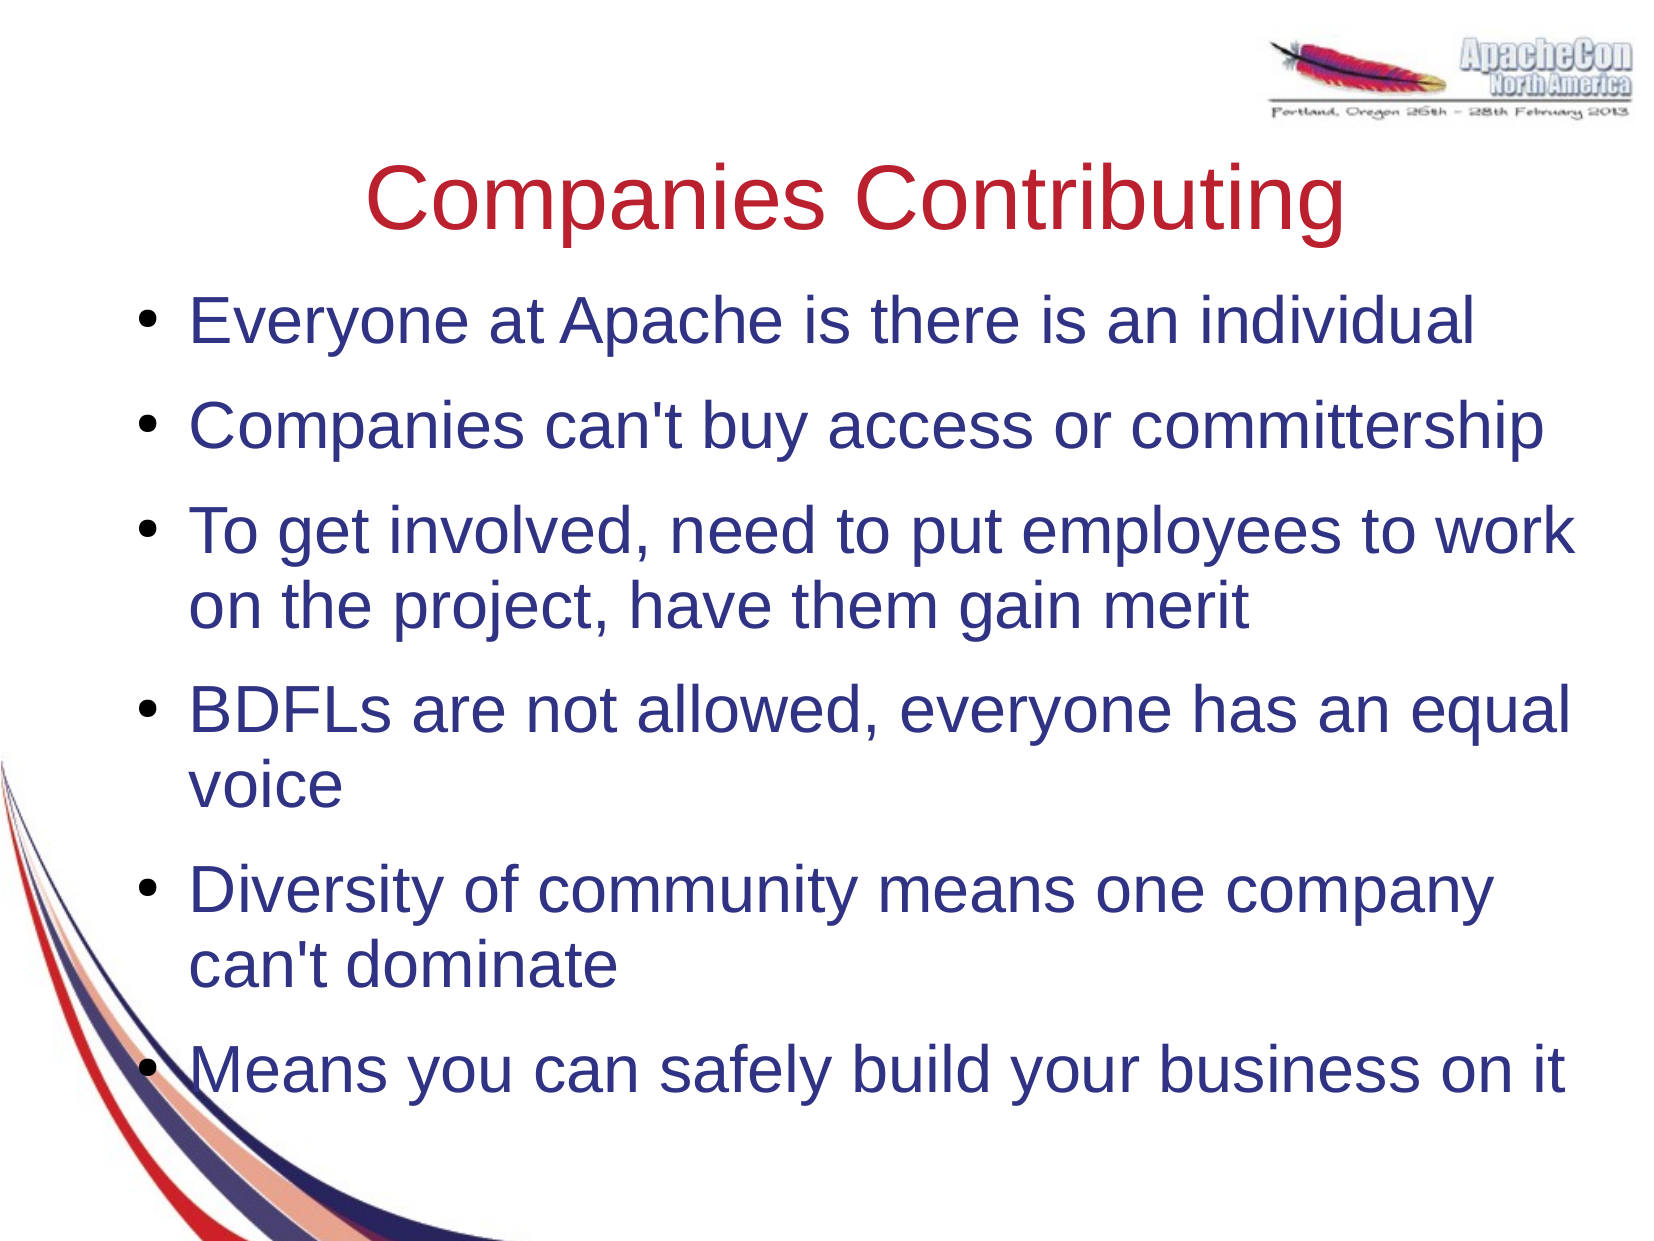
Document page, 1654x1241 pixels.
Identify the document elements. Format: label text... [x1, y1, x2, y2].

picture [0, 0, 1654, 1241]
list Everyone at Apache is there is an individual Companies can't buy access or committership To get involved, need to put employees to work on the project, have them gain merit BDFLs are not allowed, everyone has an equal voice Diversity of community means one company can't dominate Means you can safely build your business on it [118, 283, 1625, 1212]
title Companies Contributing [177, 141, 1536, 254]
